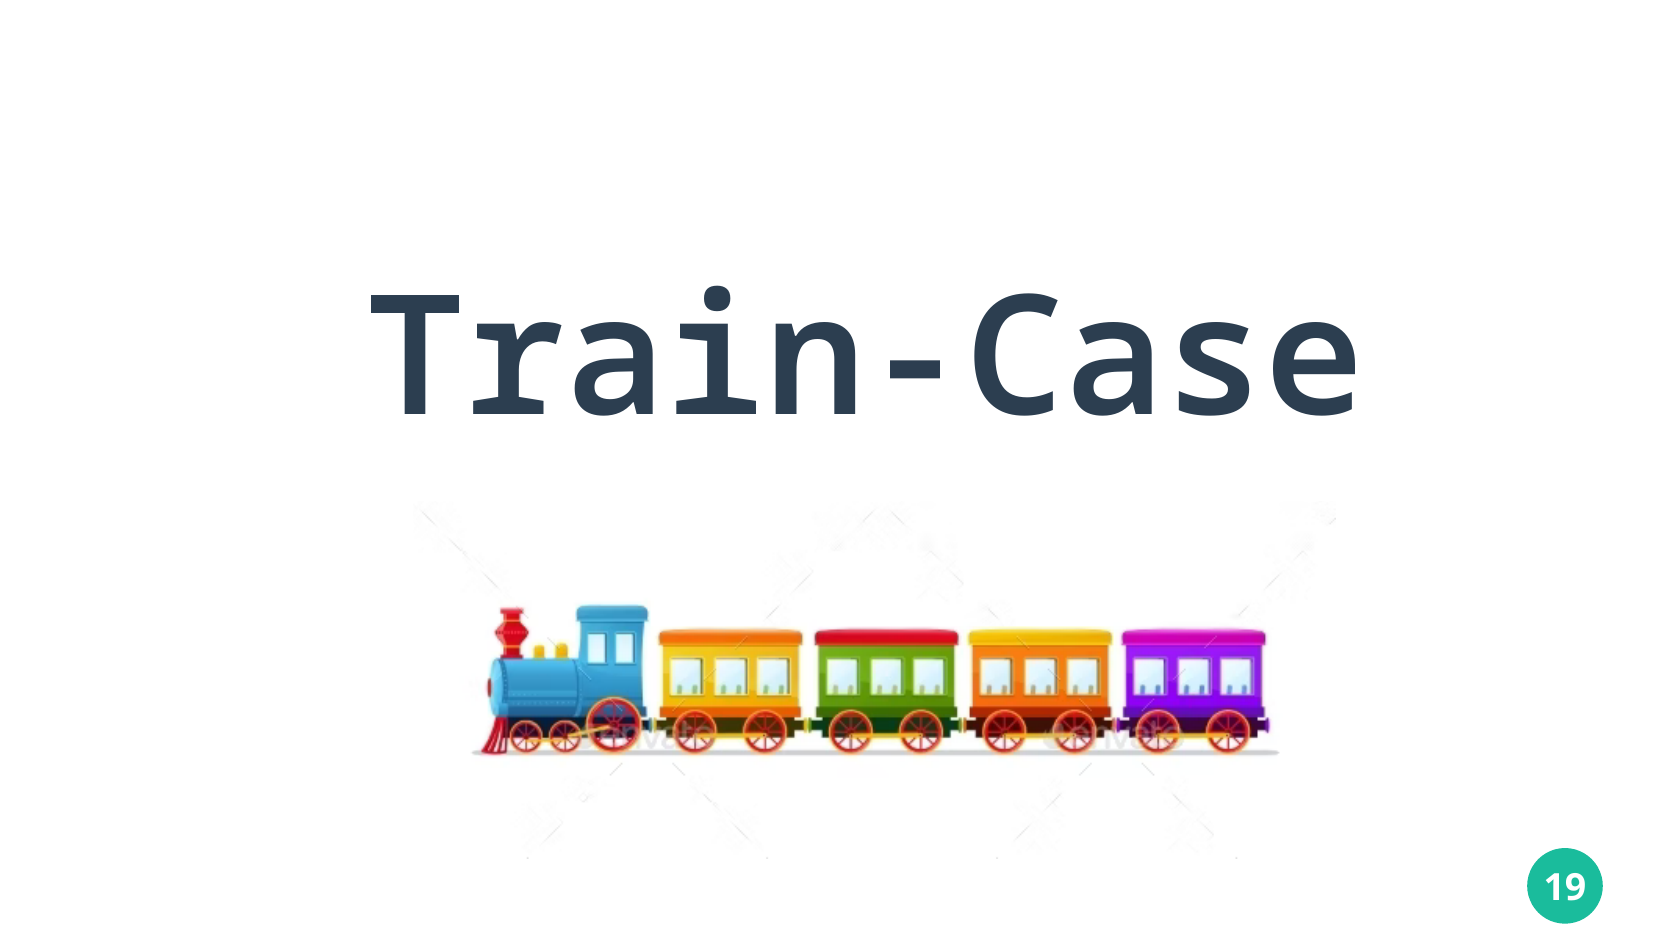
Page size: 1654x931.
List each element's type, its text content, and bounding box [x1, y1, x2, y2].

list Train-Case [0, 236, 1654, 768]
picture [413, 501, 1336, 859]
